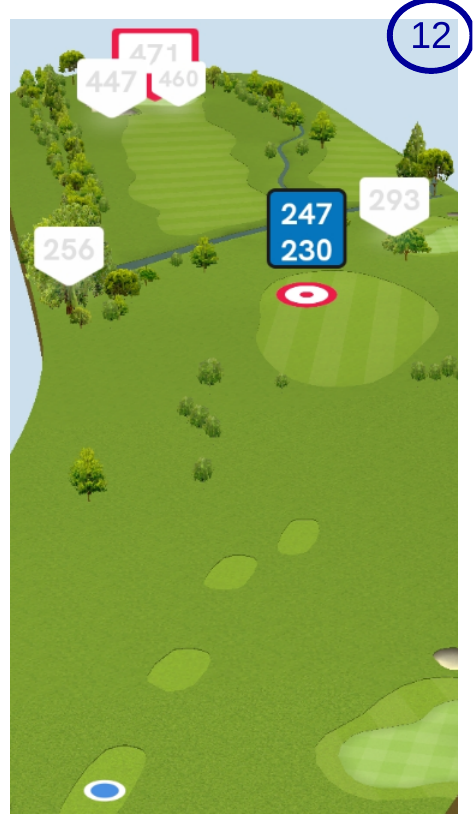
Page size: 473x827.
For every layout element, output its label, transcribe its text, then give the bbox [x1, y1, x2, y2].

text_box 12 [389, 0, 473, 71]
picture [10, 19, 458, 814]
